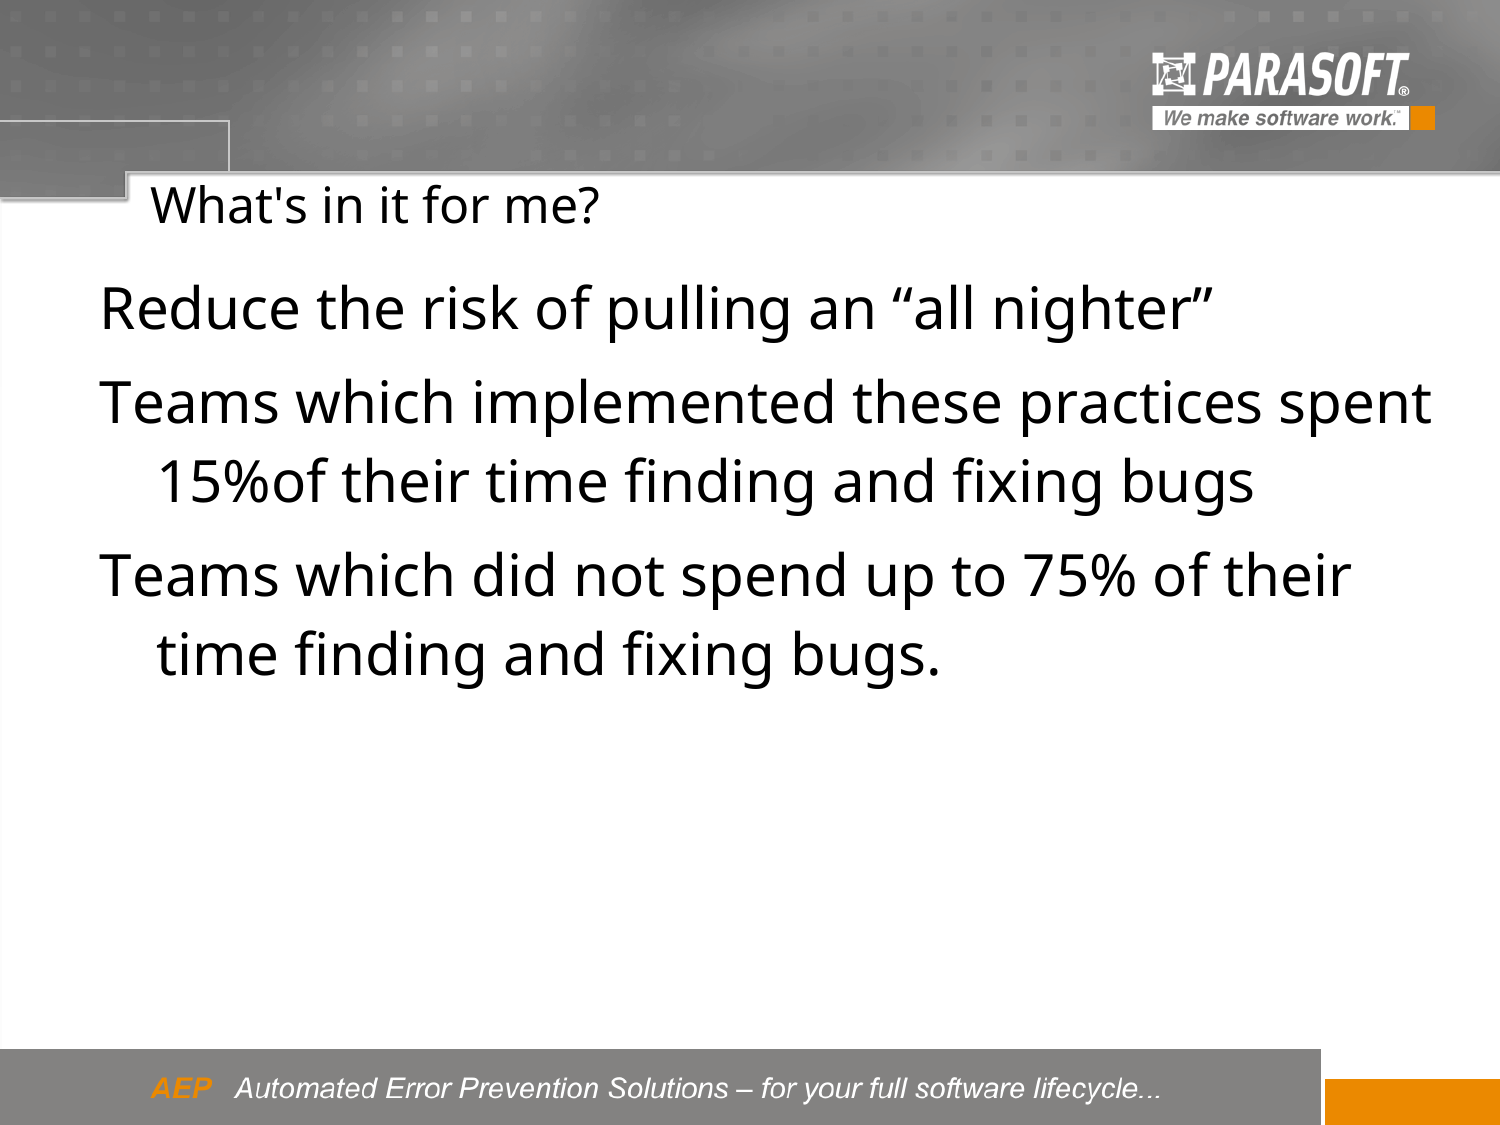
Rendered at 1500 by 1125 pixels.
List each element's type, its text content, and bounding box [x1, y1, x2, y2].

title What's in it for me? [150, 173, 1426, 235]
list Reduce the risk of pulling an “all nighter” Teams which implemented these practices spent 15%of their time finding and fixing bugs Teams which did not spend up to 75% of their time finding and fixing bugs. [99, 267, 1450, 995]
picture [0, 0, 1500, 1125]
